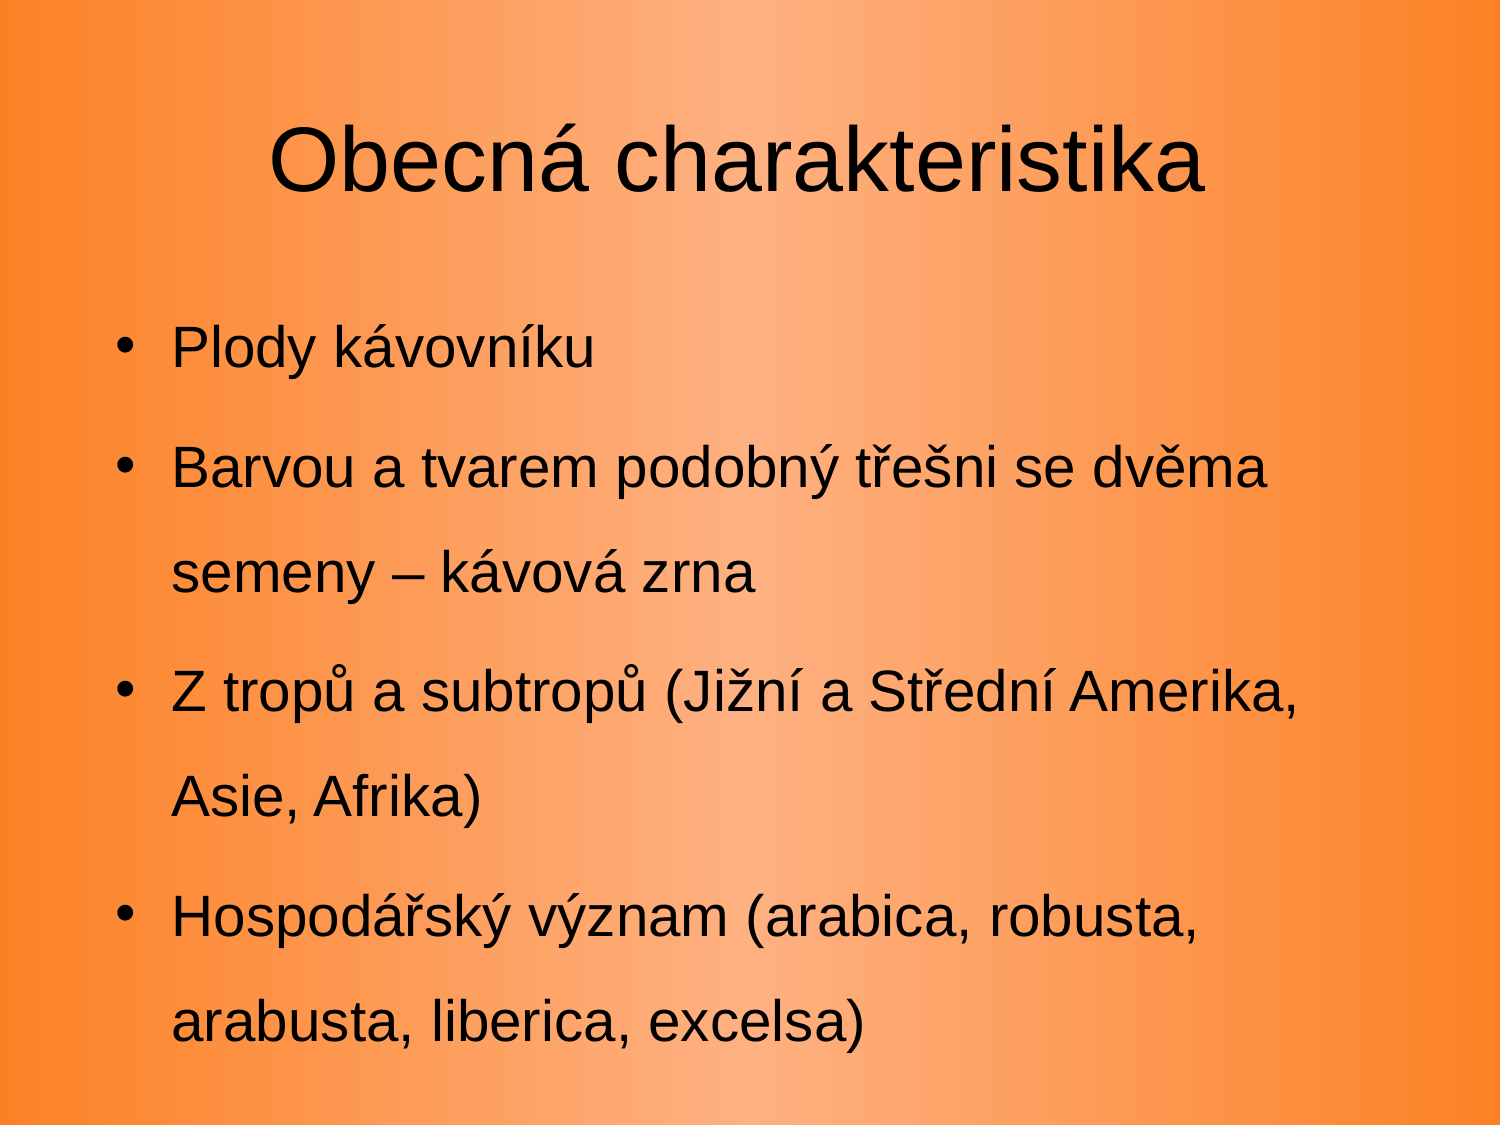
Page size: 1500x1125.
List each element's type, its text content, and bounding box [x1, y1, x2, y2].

list Plody kávovníku Barvou a tvarem podobný třešni se dvěma semeny – kávová zrna Z tropů a subtropů (Jižní a Střední Amerika, Asie, Afrika) Hospodářský význam (arabica, robusta, arabusta, liberica, excelsa) [100, 267, 1400, 1125]
title Obecná charakteristika [100, 78, 1376, 231]
